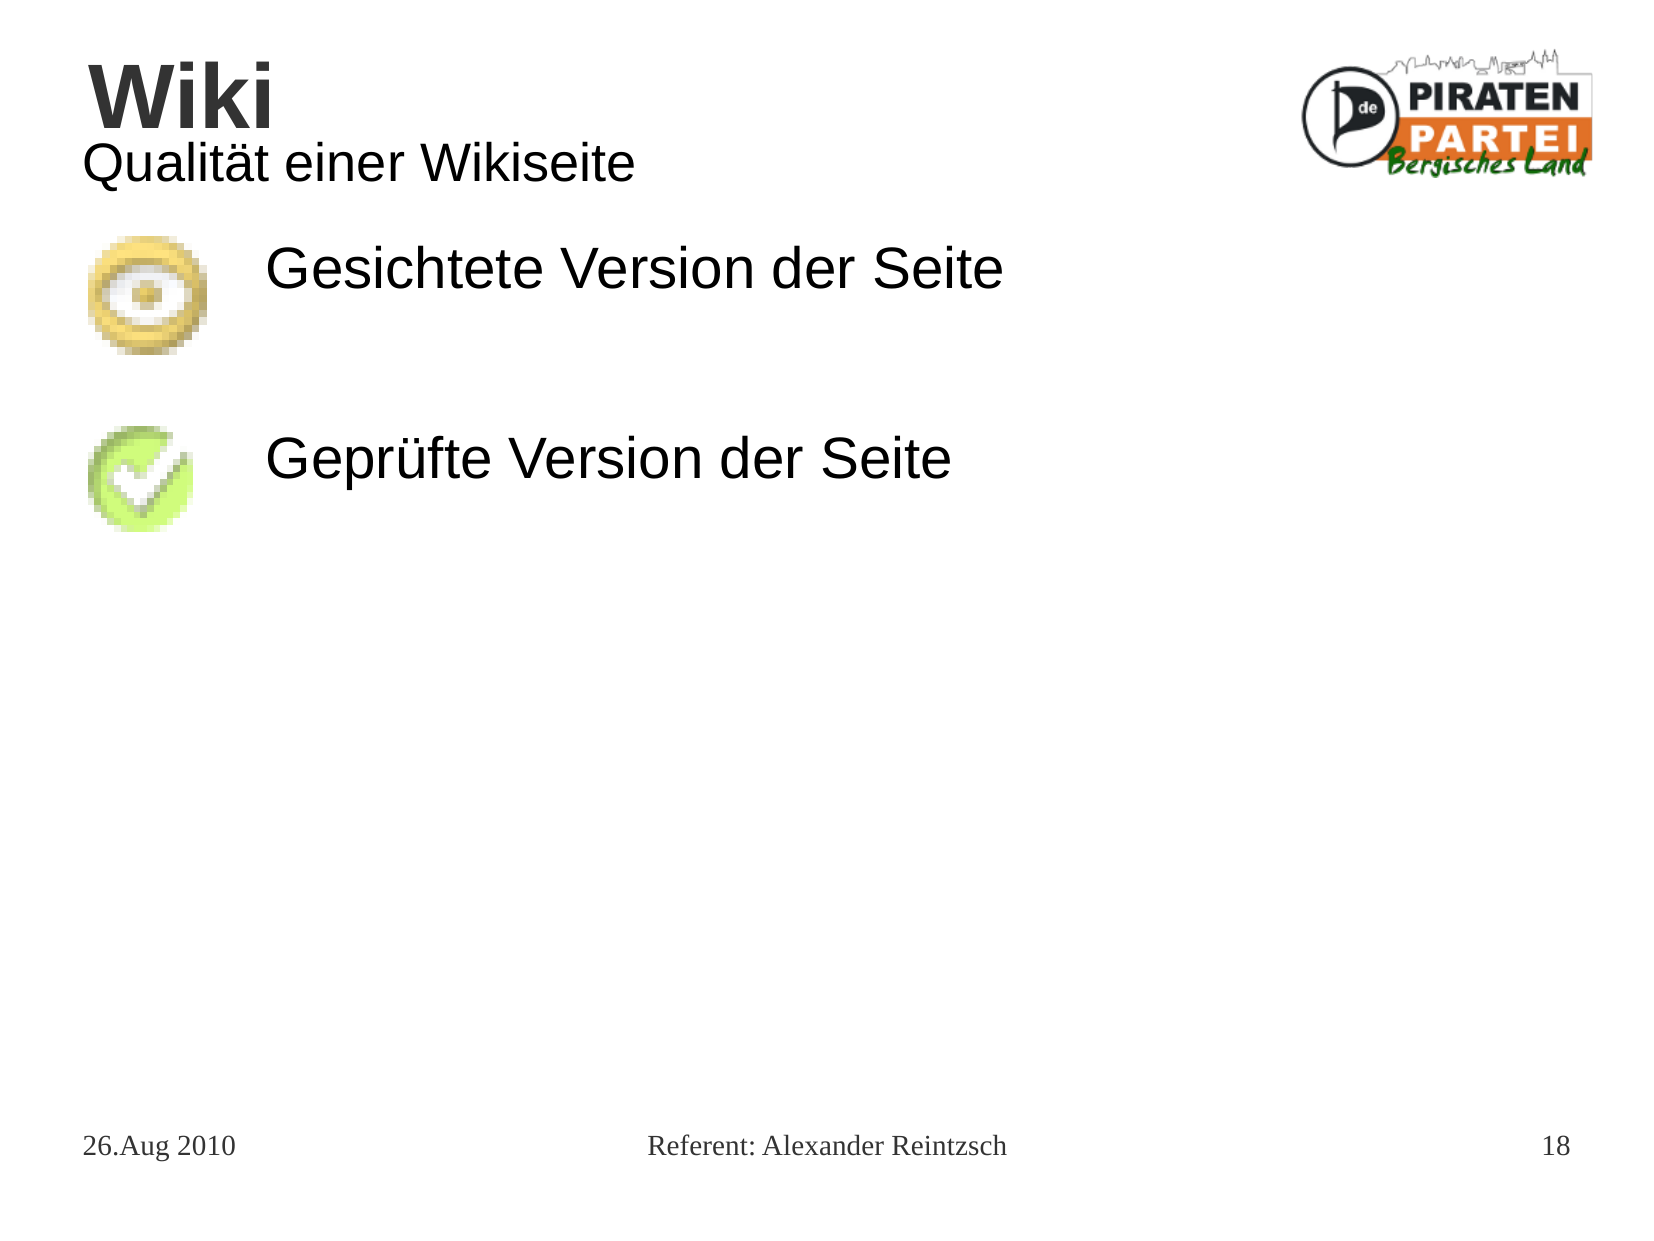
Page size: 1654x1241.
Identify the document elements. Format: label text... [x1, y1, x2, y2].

picture [88, 413, 207, 532]
picture [1299, 48, 1595, 178]
title Qualität einer Wikiseite [82, 118, 1300, 207]
picture [88, 236, 207, 355]
list Gesichtete Version der Seite Geprüfte Version der Seite [265, 236, 1571, 1055]
